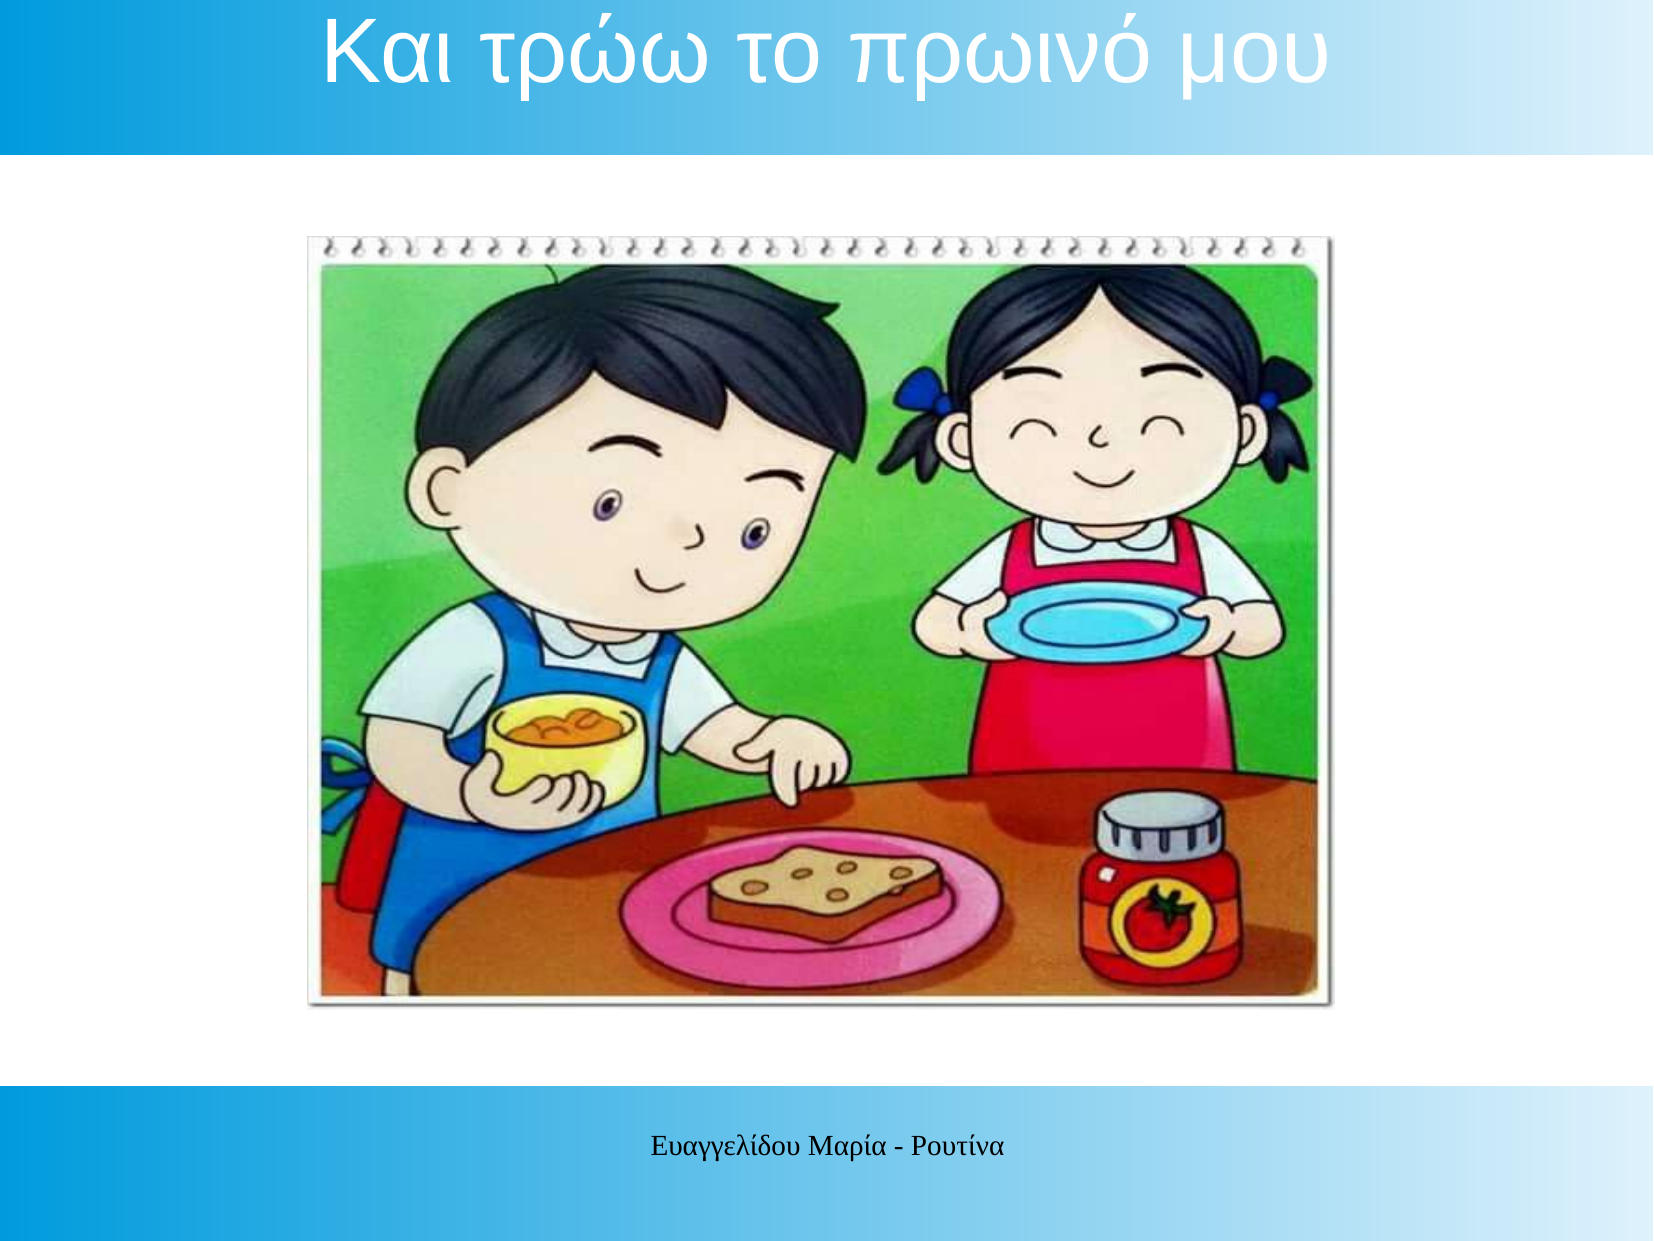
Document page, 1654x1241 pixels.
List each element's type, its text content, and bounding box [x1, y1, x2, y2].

picture [307, 236, 1335, 1010]
title Και τρώω το πρωινό μου [82, 0, 1571, 205]
